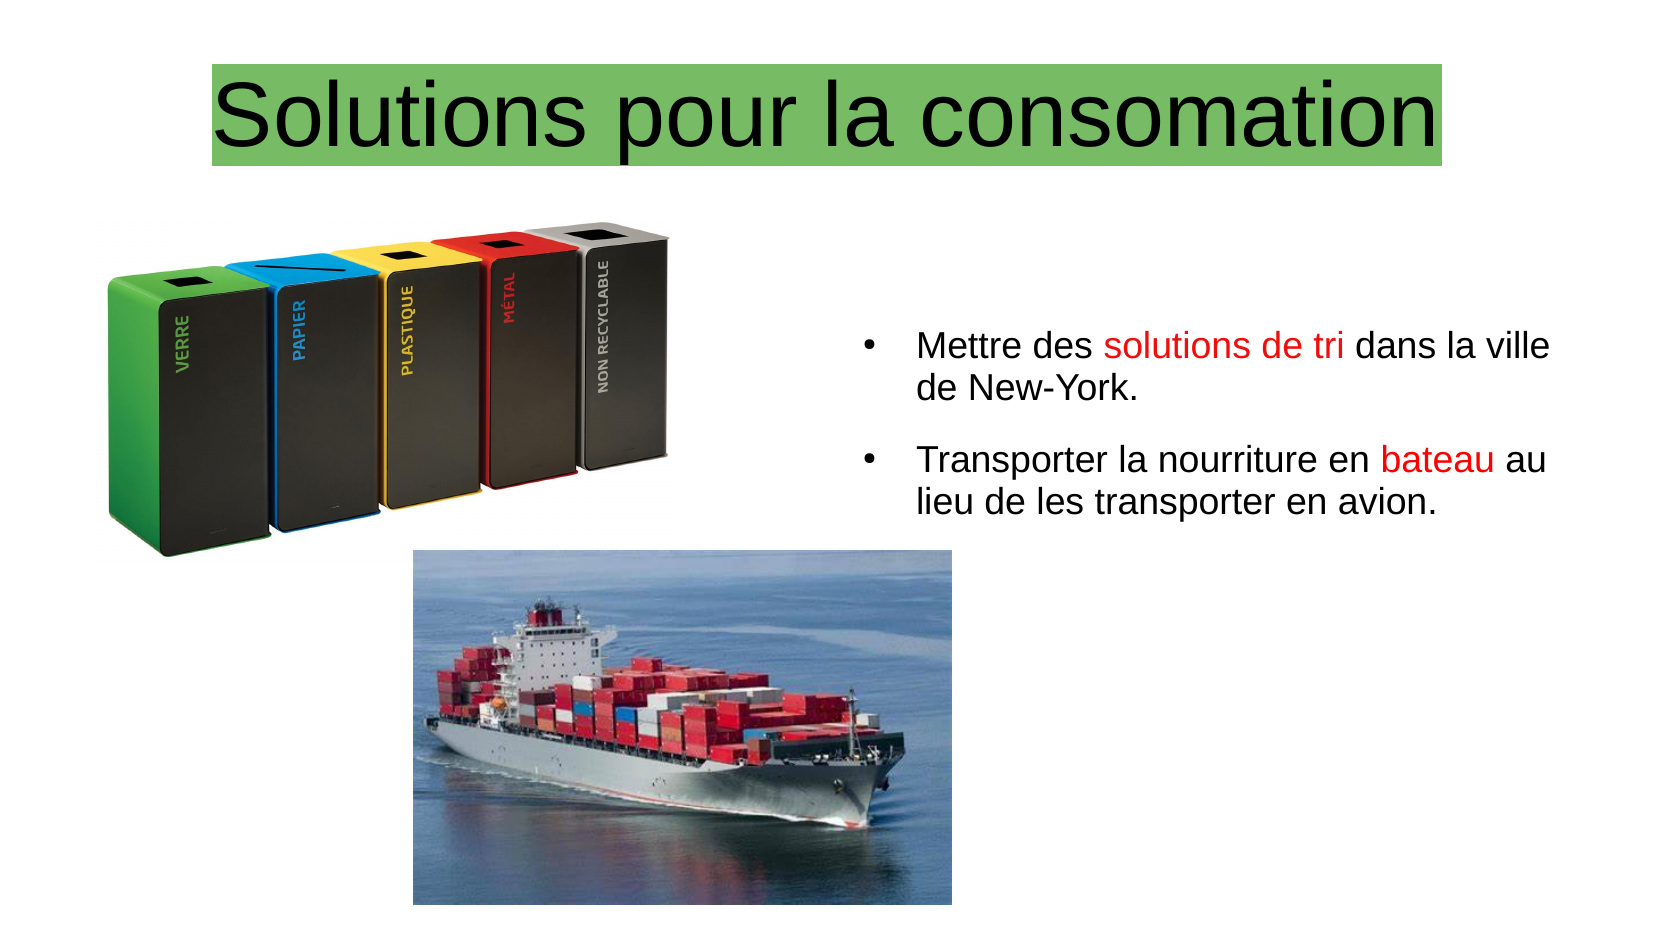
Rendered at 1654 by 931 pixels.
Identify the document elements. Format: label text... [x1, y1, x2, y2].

title Solutions pour la consomation [82, 37, 1571, 193]
picture [96, 217, 952, 905]
list Mettre des solutions de tri dans la ville de New-York. Transporter la nourriture en bateau au lieu de les transporter en avion. [845, 324, 1572, 551]
